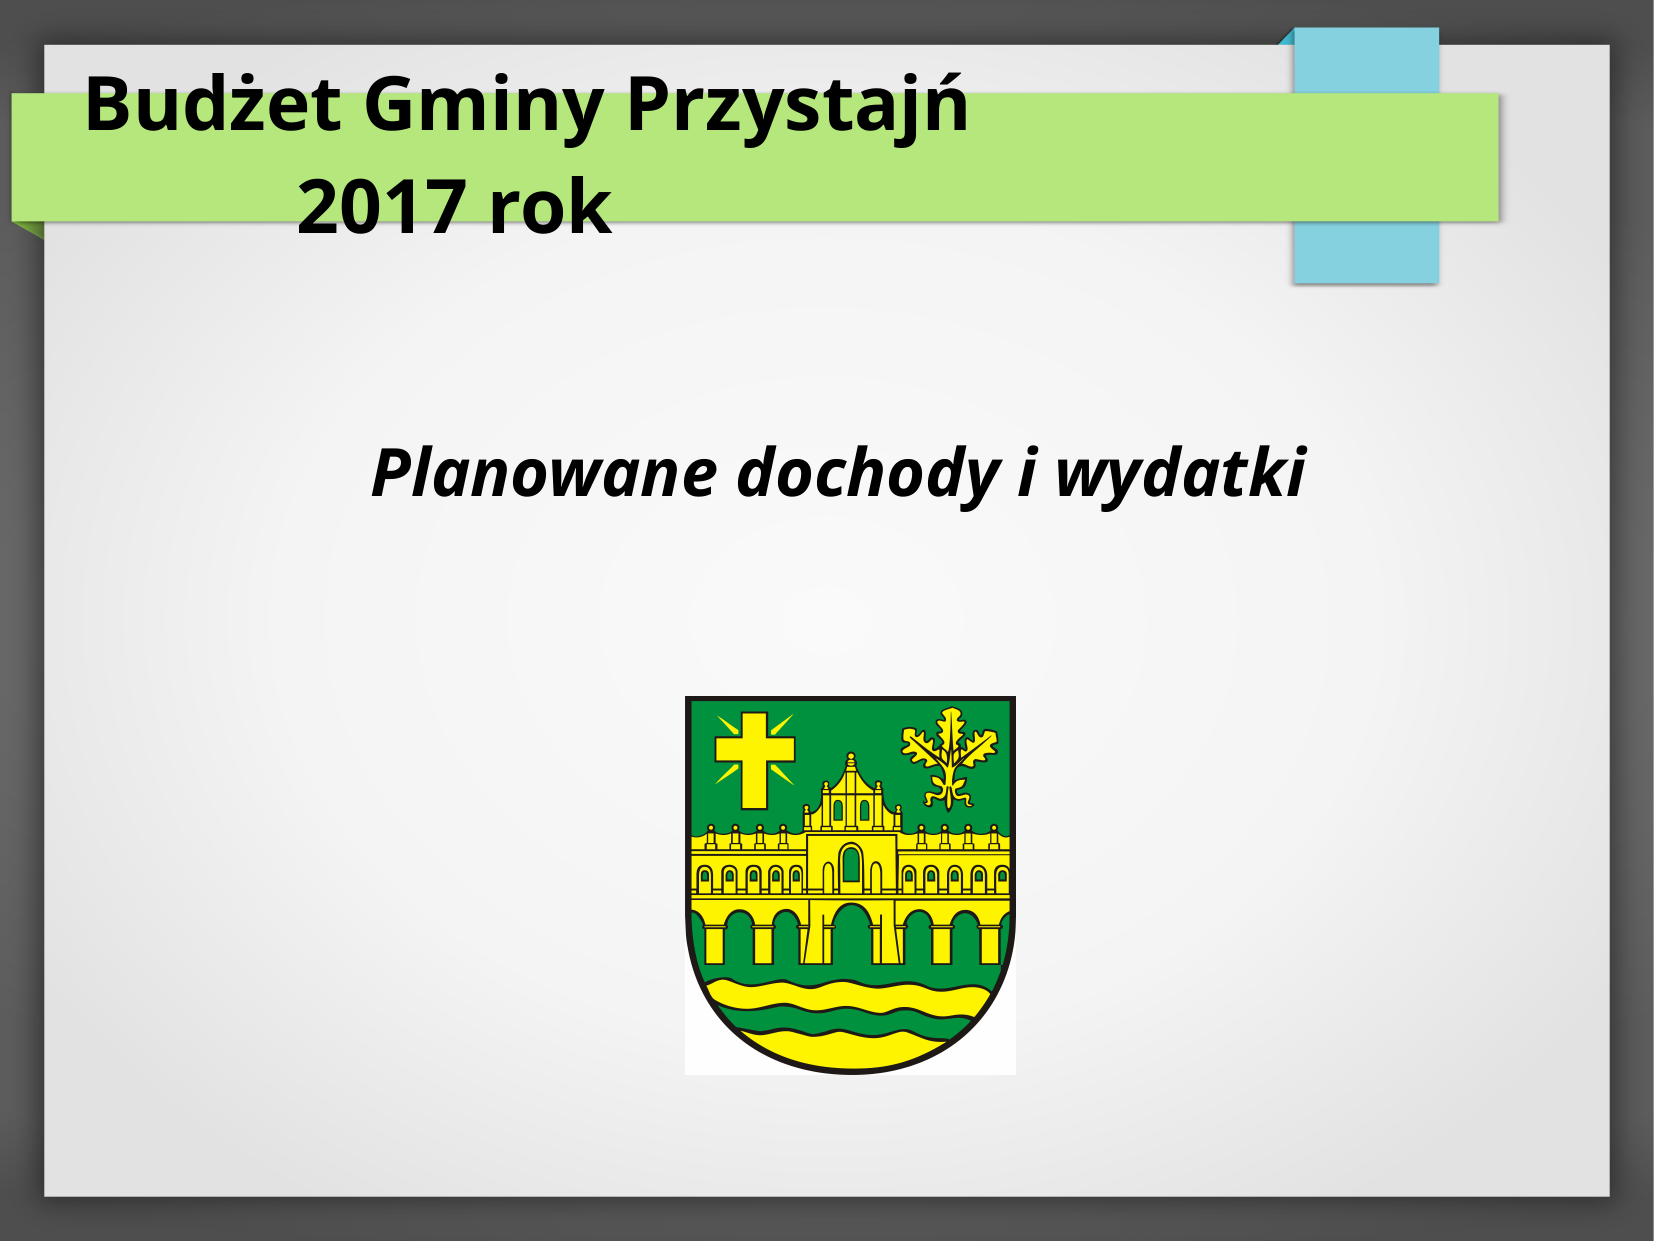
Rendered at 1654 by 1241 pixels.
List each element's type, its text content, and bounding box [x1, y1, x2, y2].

picture [0, 0, 1654, 1241]
title Budżet Gminy Przystajń 2017 rok [82, 49, 1571, 257]
subtitle Planowane dochody i wydatki [94, 425, 1583, 1028]
